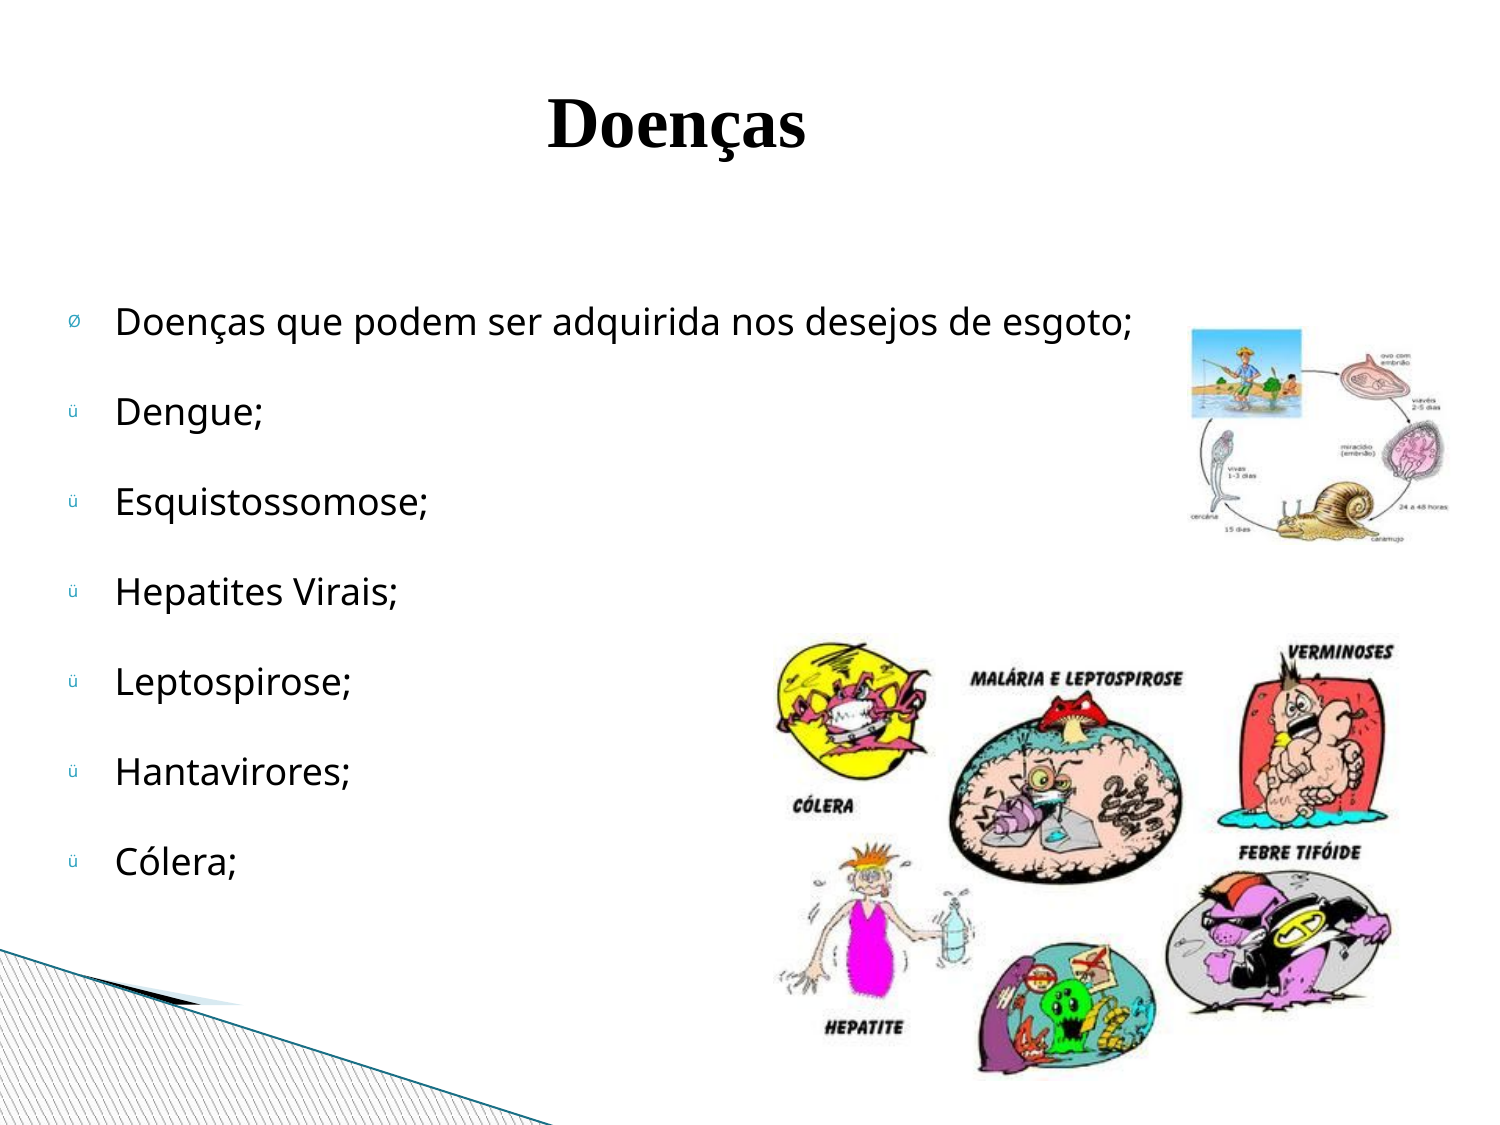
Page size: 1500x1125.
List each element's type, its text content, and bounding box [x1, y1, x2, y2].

text_box Doenças que podem ser adquirida nos desejos de esgoto; Dengue; Esquistossomose; Hepatites Virais; Leptospirose; Hantavirores; Cólera; [53, 290, 1247, 1026]
title Doenças [29, 54, 1380, 183]
picture [0, 952, 543, 1125]
picture [773, 633, 1415, 1081]
picture [1187, 326, 1459, 545]
